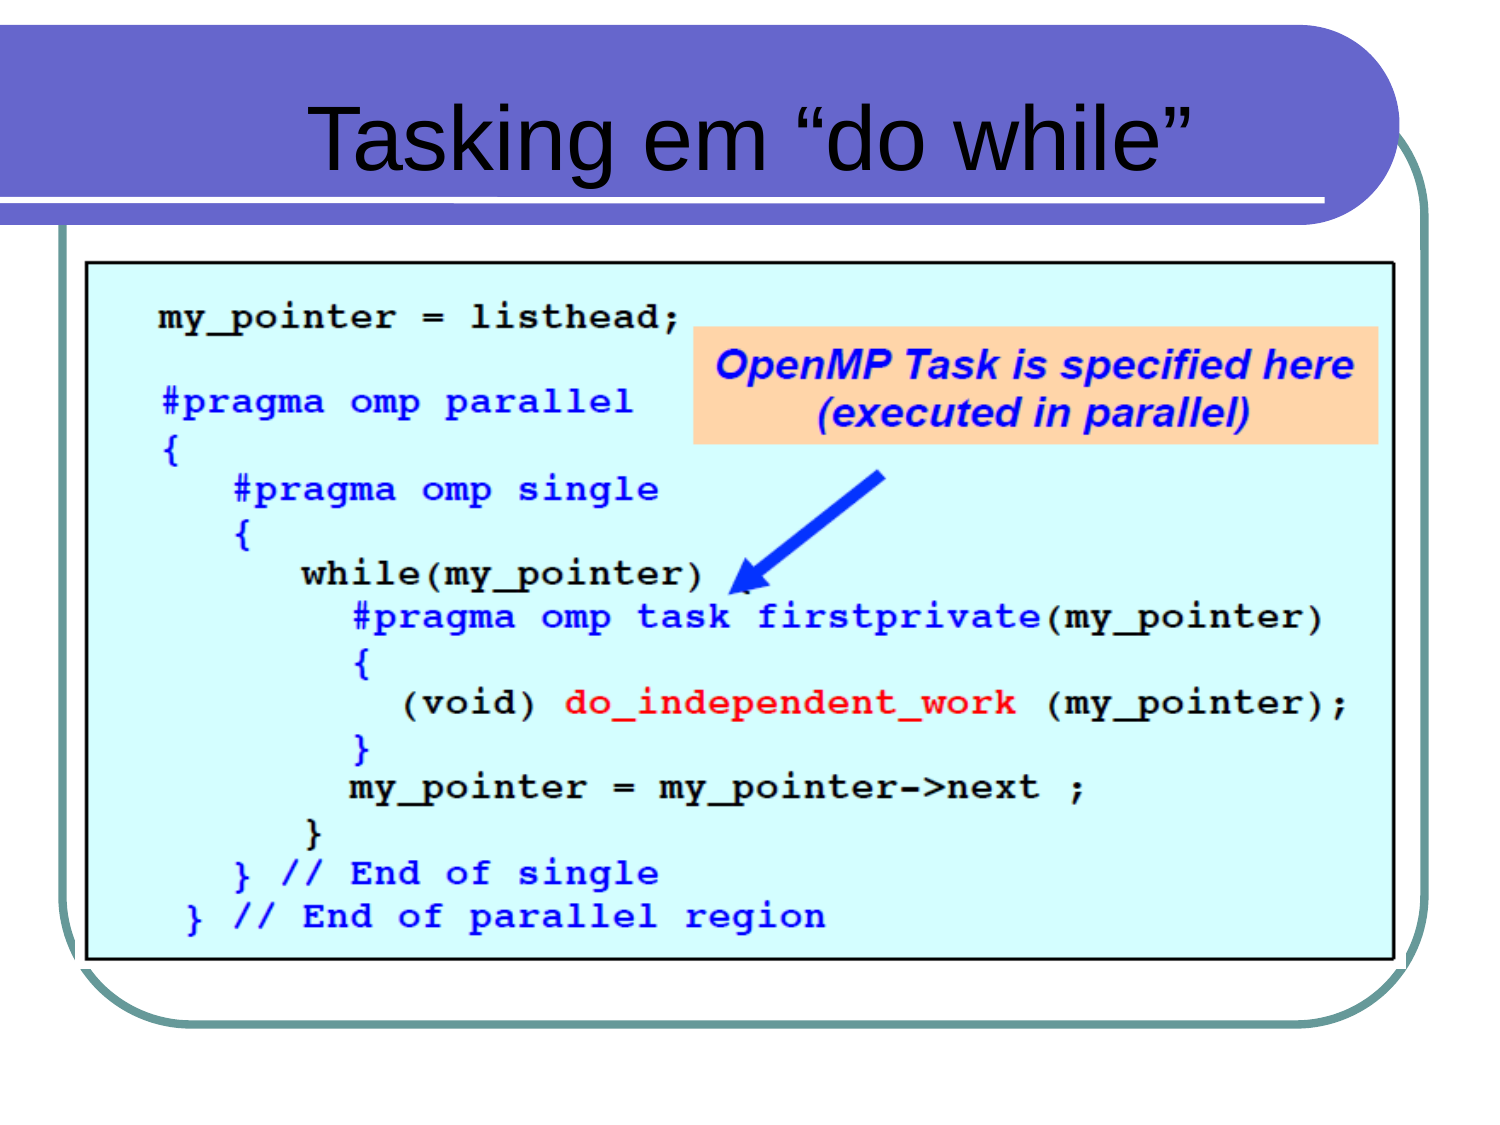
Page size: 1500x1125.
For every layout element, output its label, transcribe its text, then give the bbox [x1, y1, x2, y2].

title Tasking em “do while” [75, 44, 1425, 233]
picture [75, 247, 1406, 969]
